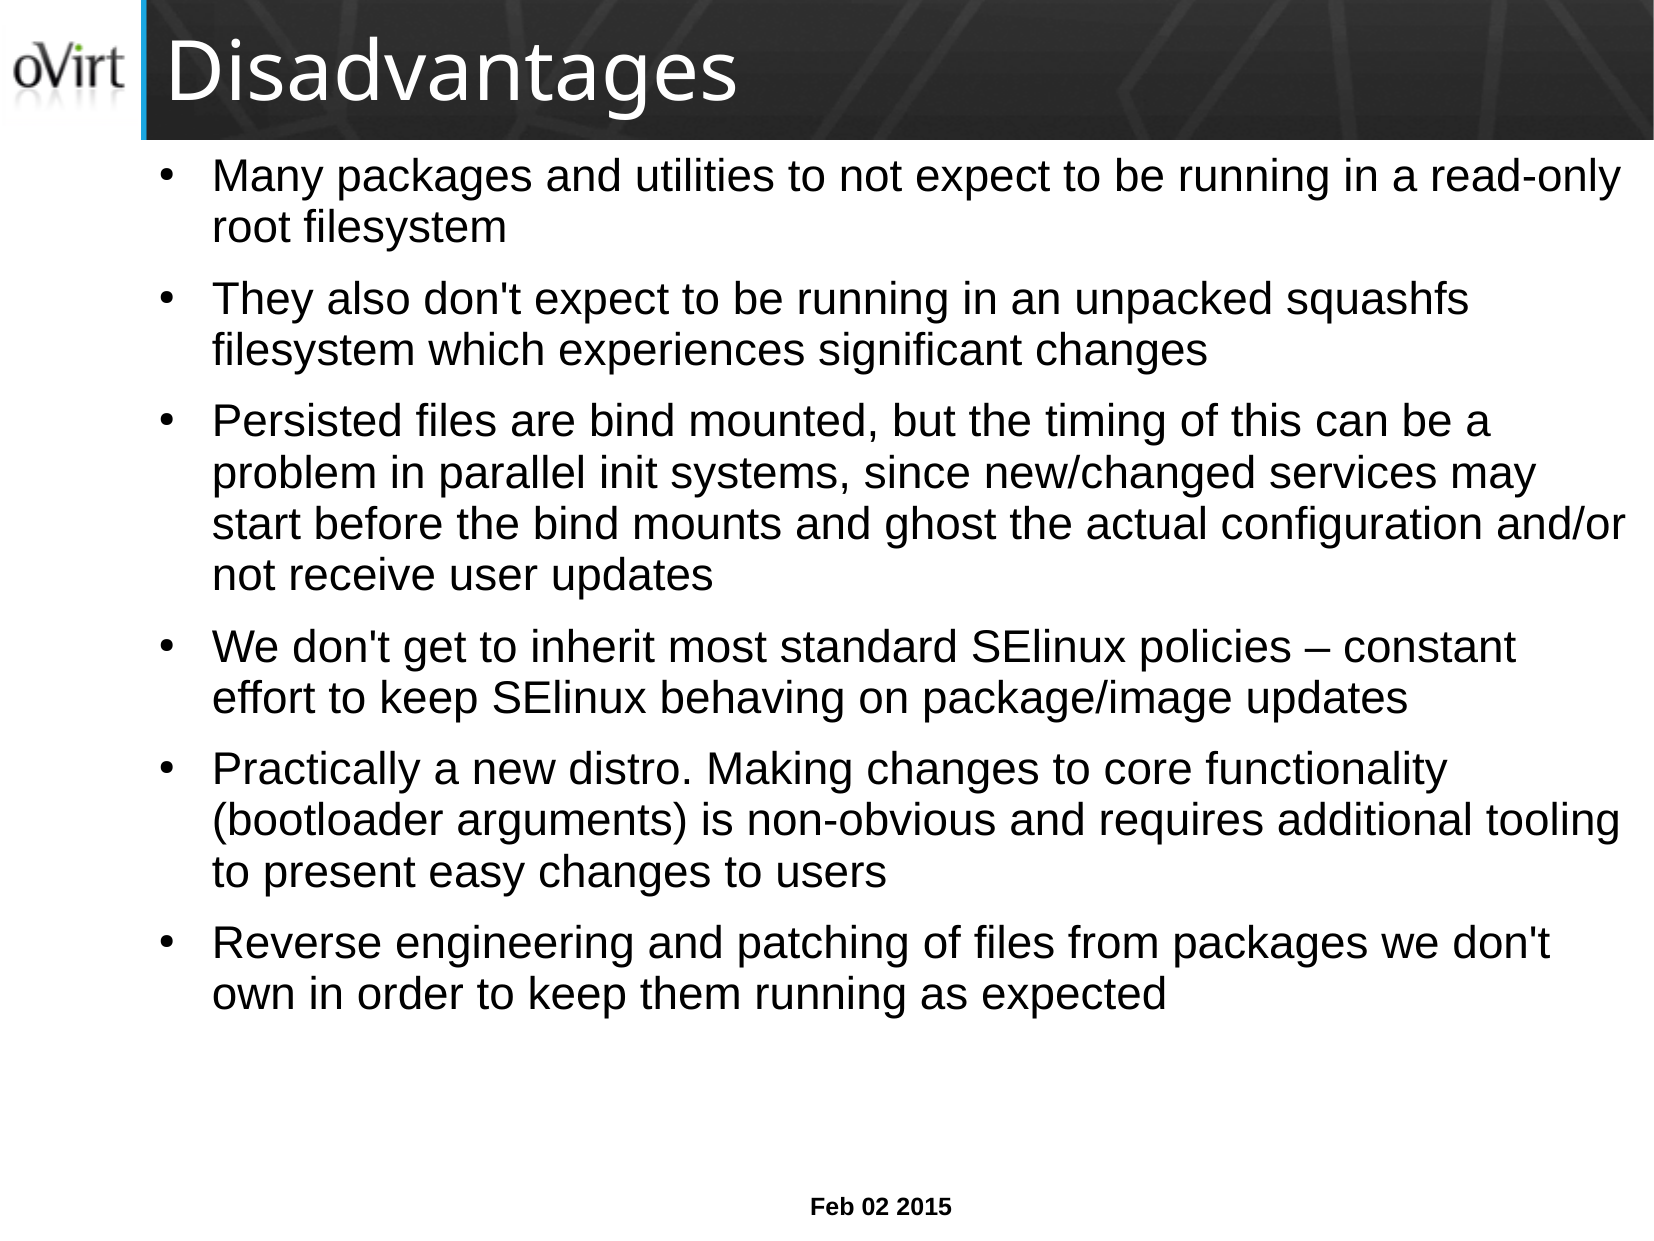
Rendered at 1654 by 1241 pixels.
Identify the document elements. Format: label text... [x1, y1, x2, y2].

list Many packages and utilities to not expect to be running in a read-only root filesystem They also don't expect to be running in an unpacked squashfs filesystem which experiences significant changes Persisted files are bind mounted, but the timing of this can be a problem in parallel init systems, since new/changed services may start before the bind mounts and ghost the actual configuration and/or not receive user updates We don't get to inherit most standard SElinux policies – constant effort to keep SElinux behaving on package/image updates Practically a new distro. Making changes to core functionality (bootloader arguments) is non-obvious and requires additional tooling to present easy changes to users Reverse engineering and patching of files from packages we don't own in order to keep them running as expected [140, 150, 1630, 1020]
title Disadvantages [164, 18, 1653, 119]
picture [0, 0, 1654, 140]
